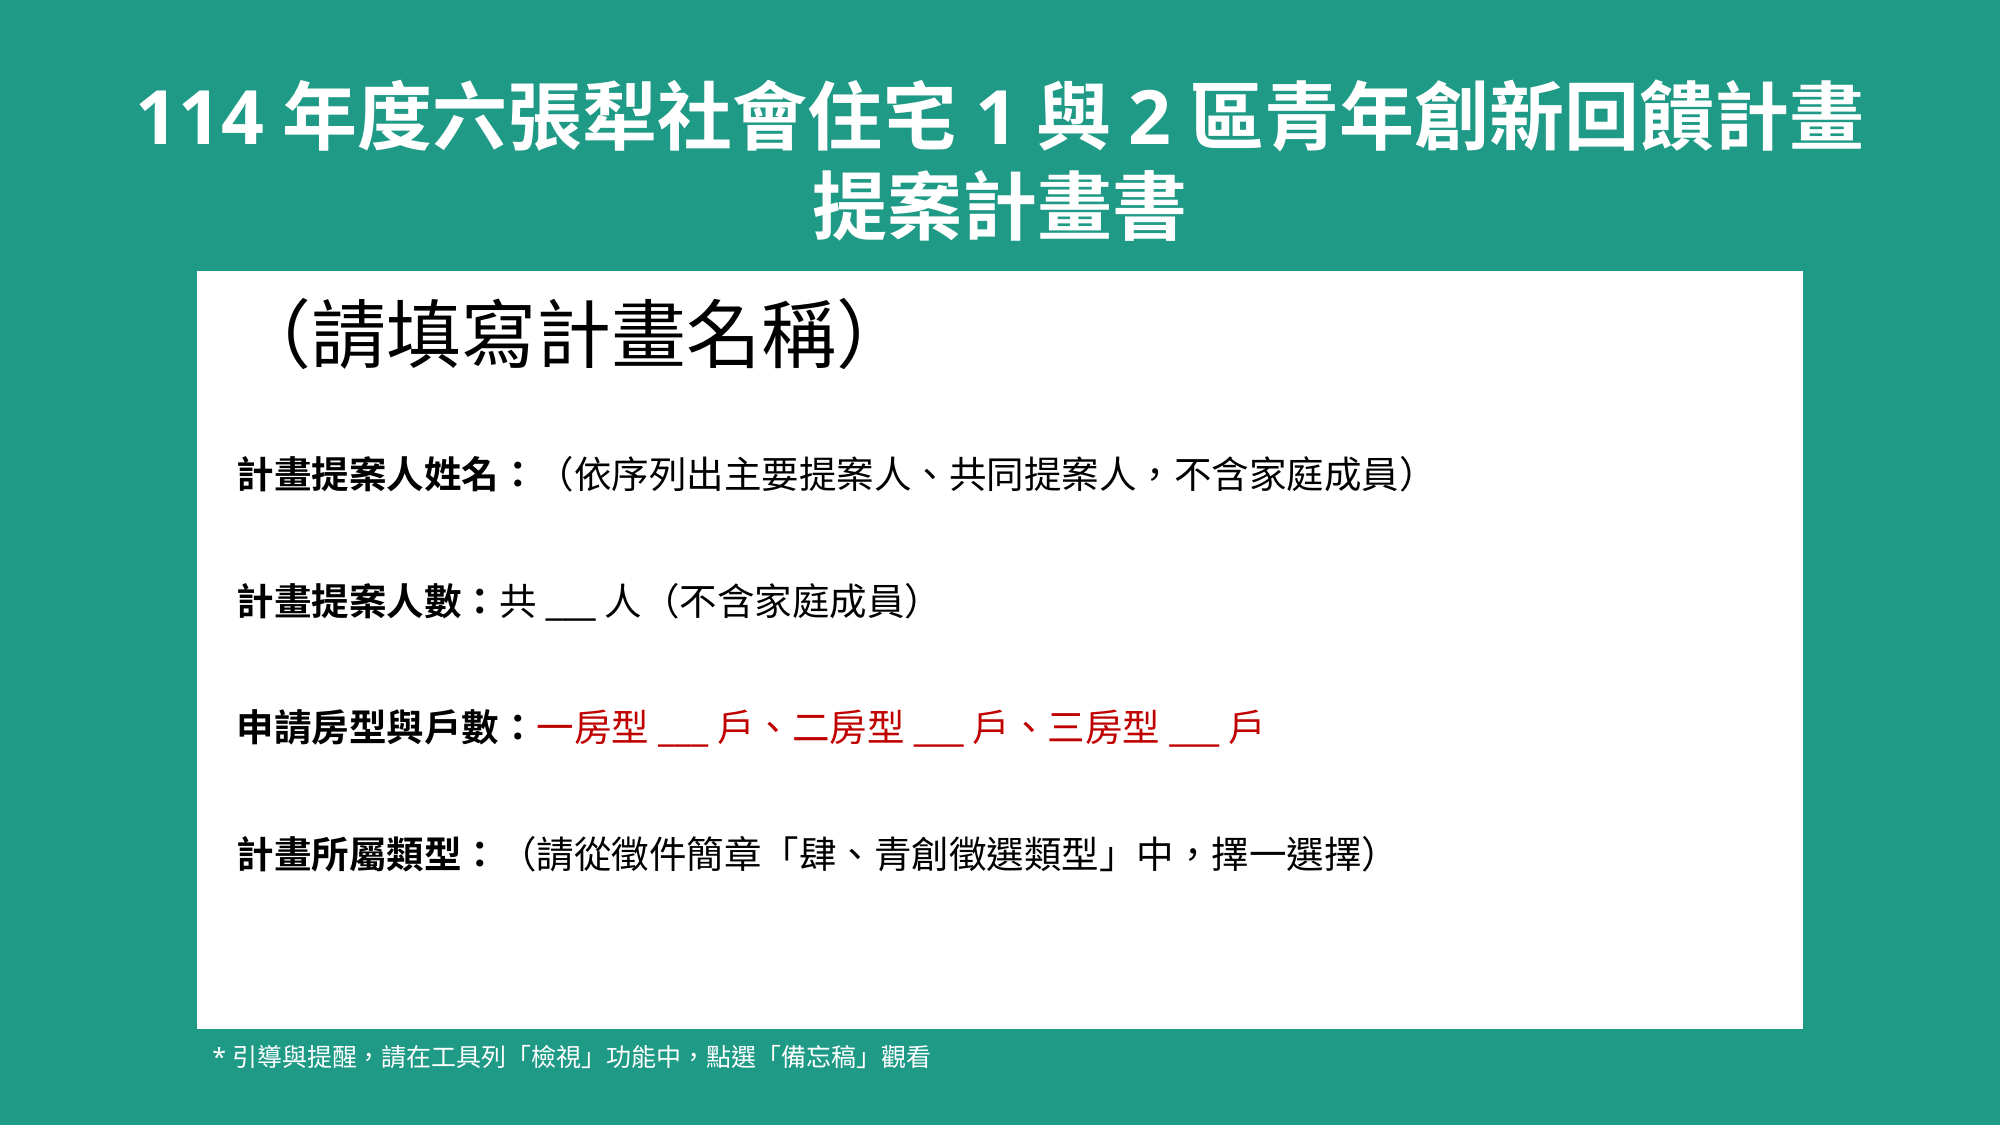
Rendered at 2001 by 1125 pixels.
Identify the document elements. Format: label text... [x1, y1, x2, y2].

text_box 計畫所屬類型：（請從徵件簡章「肆、青創徵選類型」中，擇一選擇） [221, 823, 1803, 884]
text_box （請填寫計畫名稱） [221, 280, 1779, 387]
text_box *引導與提醒，請在工具列「檢視」功能中，點選「備忘稿」觀看 [197, 1033, 946, 1080]
text_box 計畫提案人姓名：（依序列出主要提案人、共同提案人，不含家庭成員） [221, 443, 1464, 504]
text_box 114年度六張犁社會住宅1與2區青年創新回饋計畫 提案計畫書 [118, 62, 1882, 260]
text_box 申請房型與戶數：一房型___戶、二房型___戶、三房型___戶 [221, 696, 1277, 803]
text_box 計畫提案人數：共___人（不含家庭成員） [221, 570, 947, 631]
text_box [0, 0, 2000, 1125]
